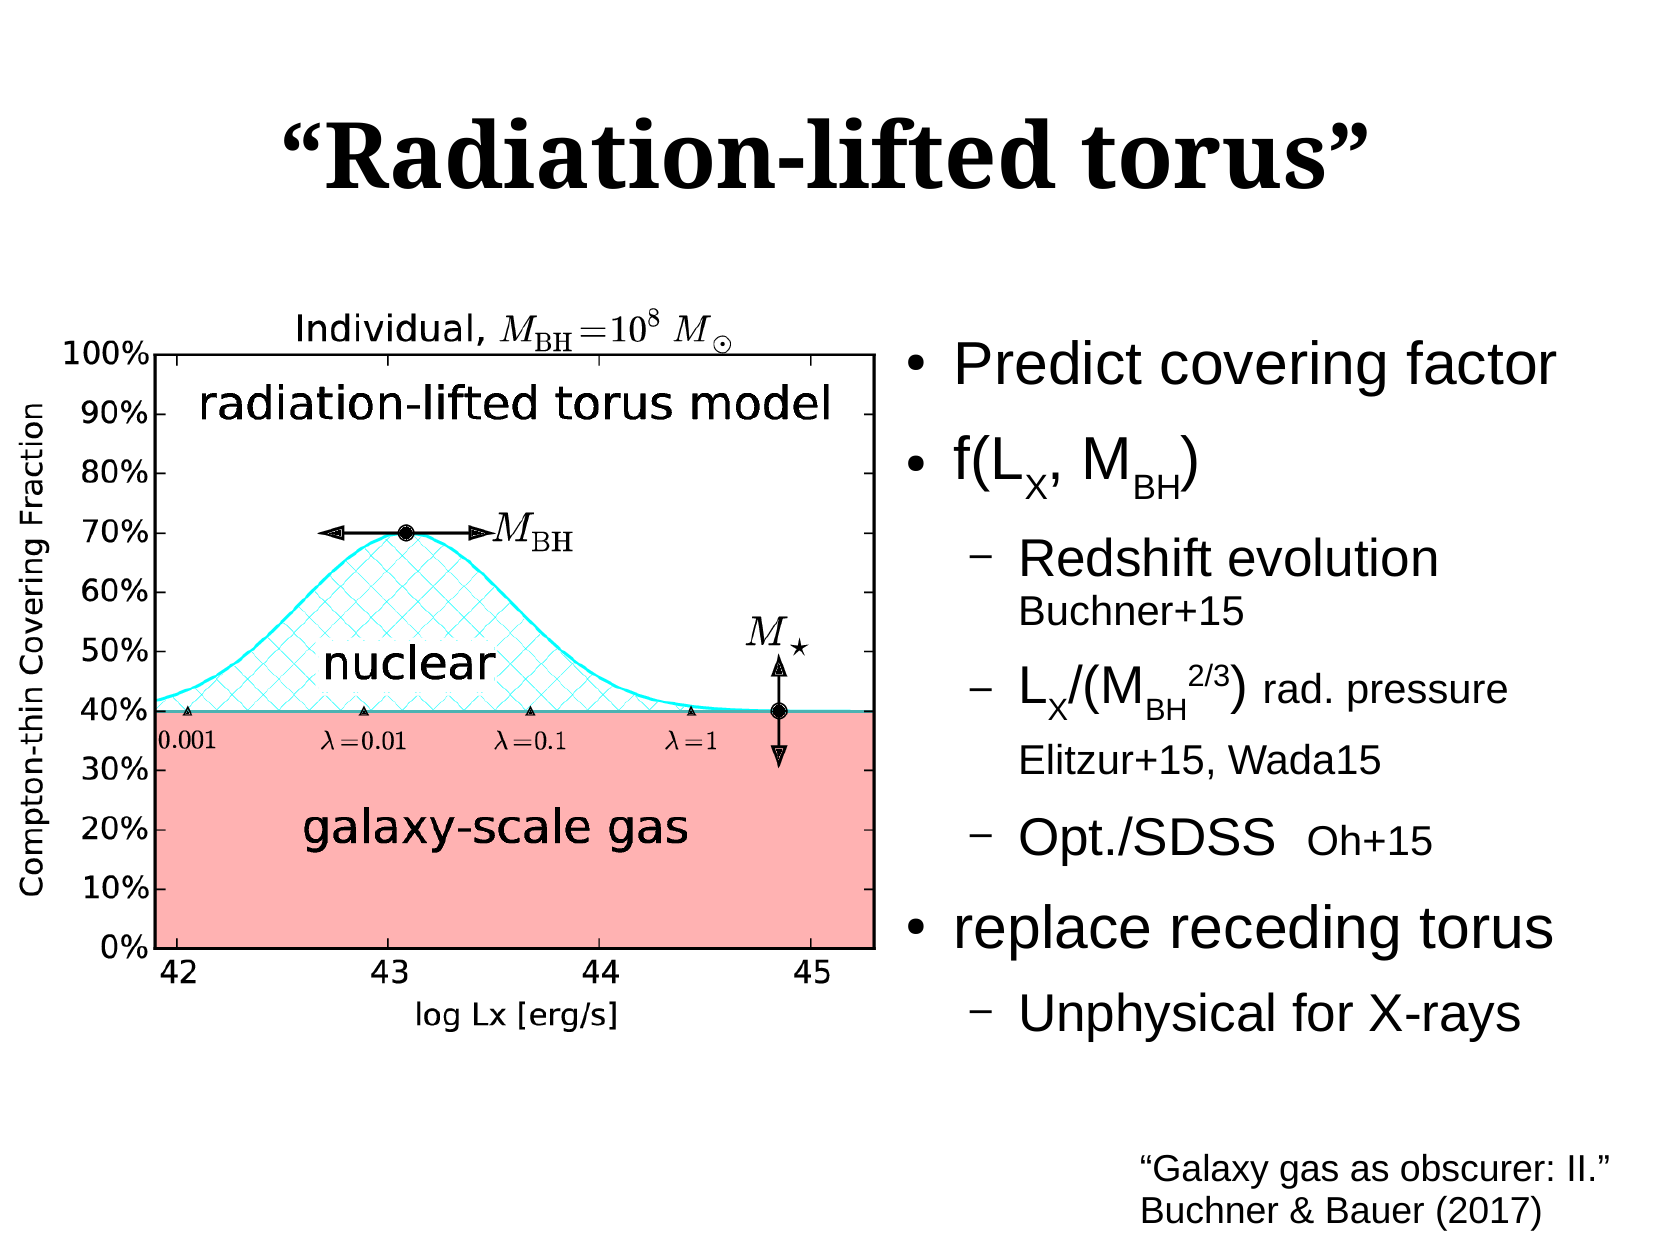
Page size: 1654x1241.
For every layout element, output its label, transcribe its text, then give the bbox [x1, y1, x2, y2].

picture [0, 289, 892, 1051]
title “Radiation-lifted torus” [82, 49, 1571, 257]
list Predict covering factor f(LX, MBH) Redshift evolution Buchner+15 LX/(MBH2/3) rad. pressure Elitzur+15, Wada15 Opt./SDSS Oh+15 replace receding torus Unphysical for X-rays [892, 330, 1636, 1050]
text_box “Galaxy gas as obscurer: II.” Buchner & Bauer (2017) [1125, 1140, 1646, 1241]
